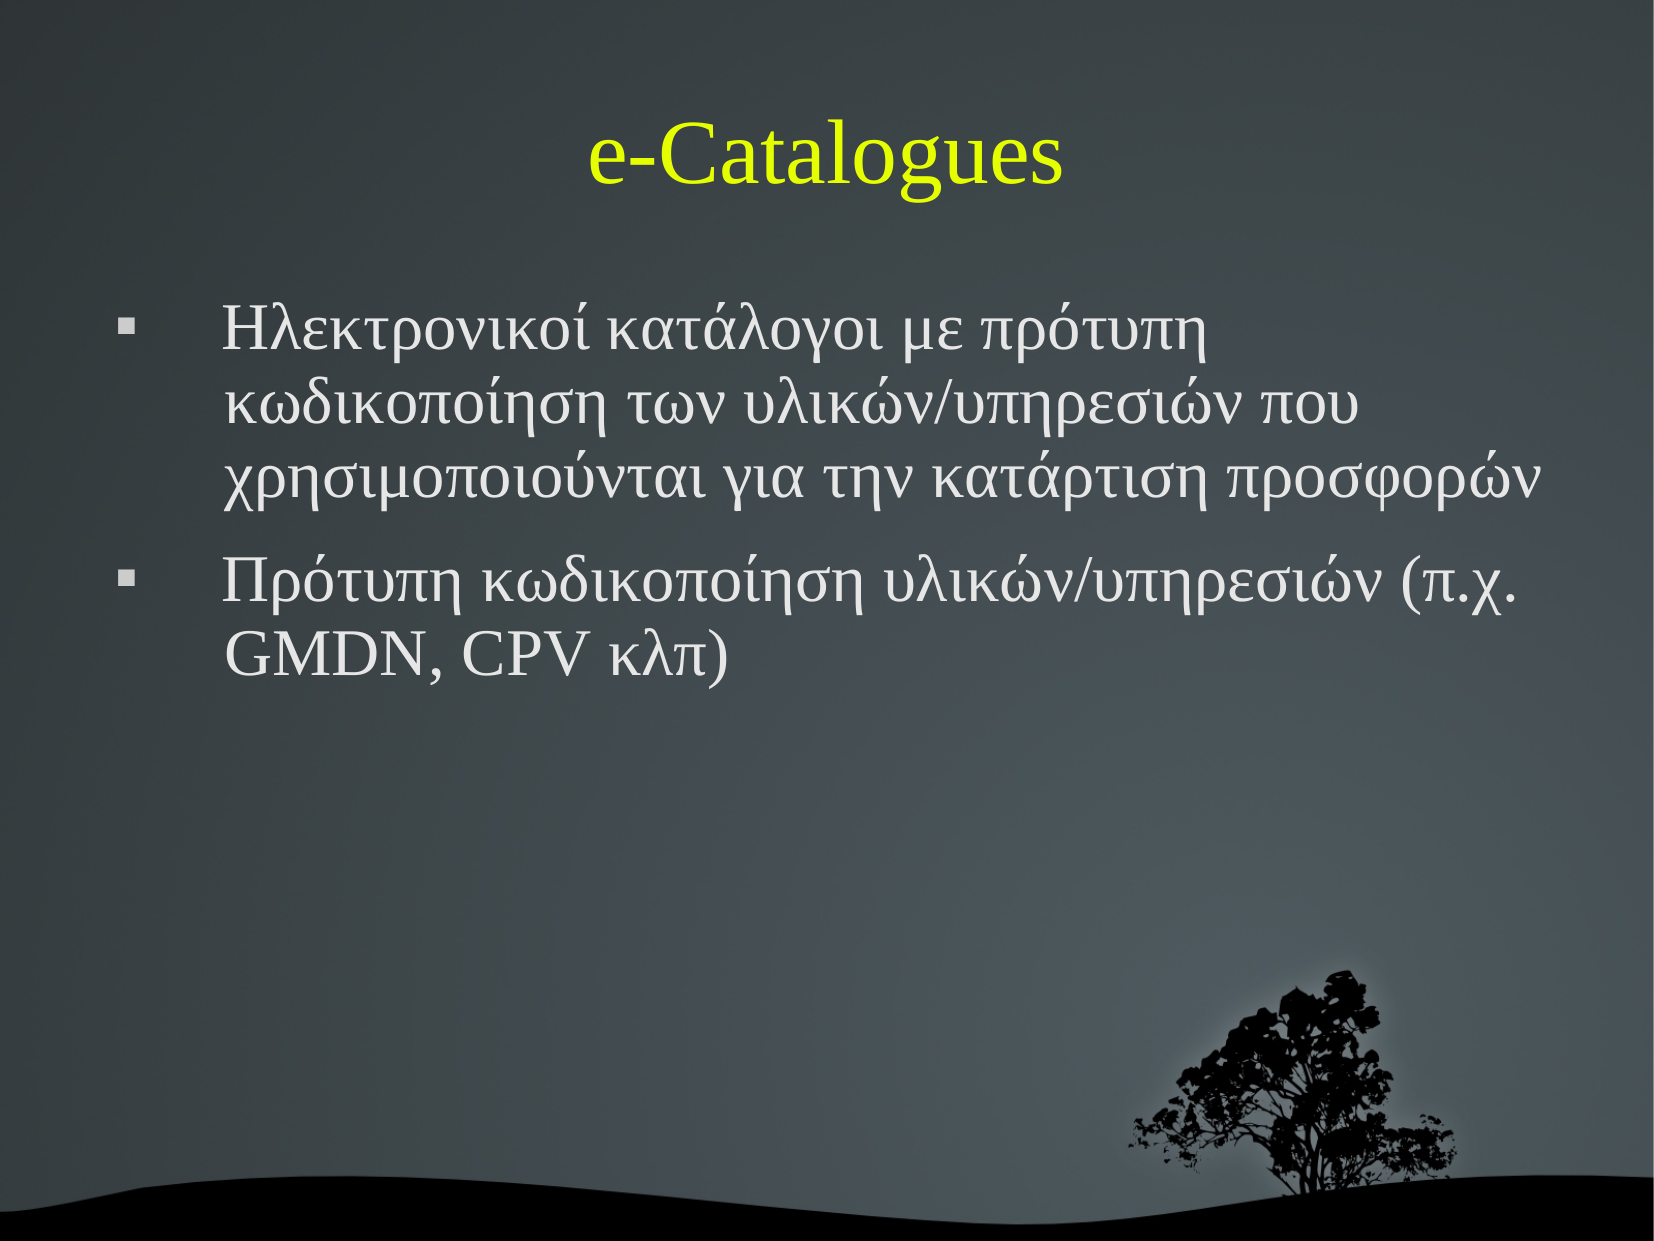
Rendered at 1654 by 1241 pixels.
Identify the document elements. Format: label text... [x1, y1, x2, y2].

picture [0, 0, 1654, 1241]
title e-Catalogues [82, 56, 1571, 250]
list Ηλεκτρονικοί κατάλογοι με πρότυπη κωδικοποίηση των υλικών/υπηρεσιών που χρησιμοποιούνται για την κατάρτιση προσφορών Πρότυπη κωδικοποίηση υλικών/υπηρεσιών (π.χ. GMDN, CPV κλπ) [82, 290, 1571, 1094]
